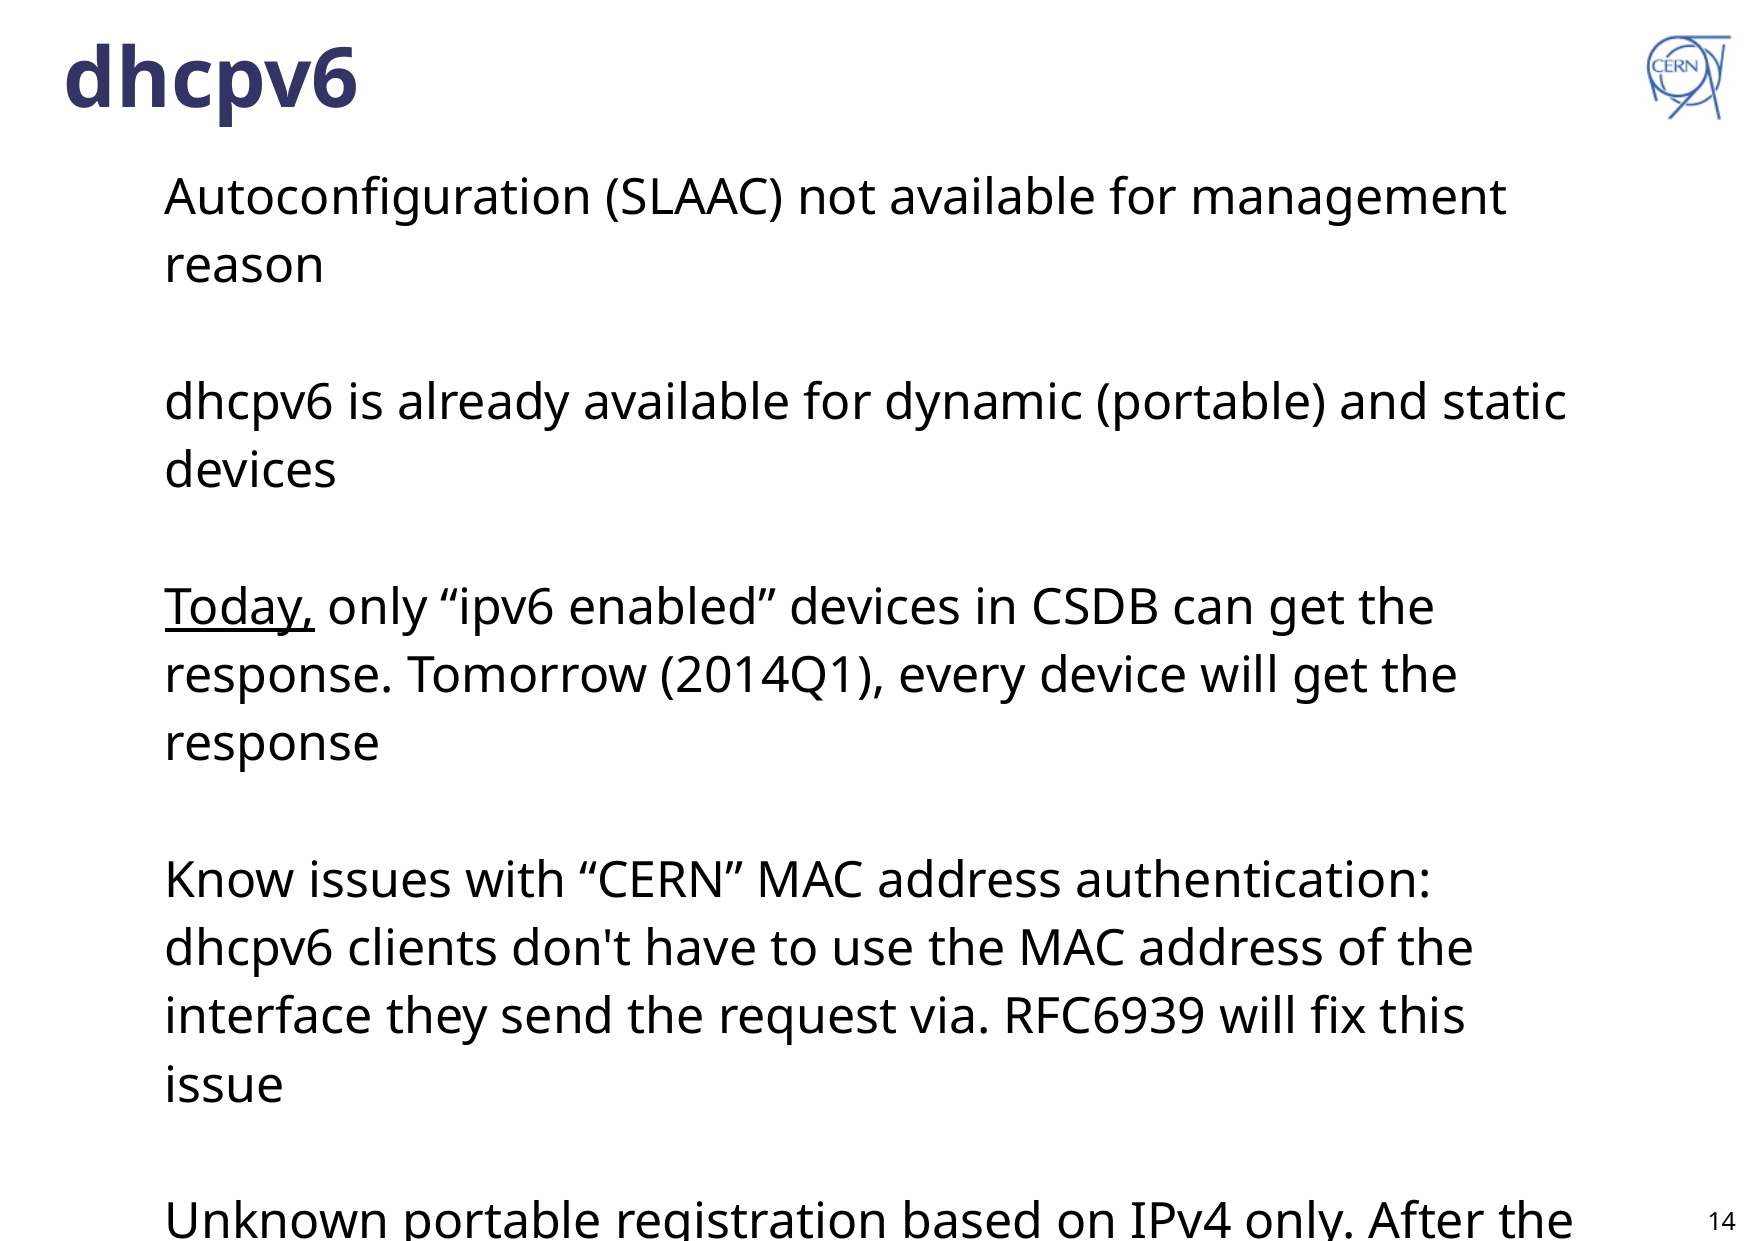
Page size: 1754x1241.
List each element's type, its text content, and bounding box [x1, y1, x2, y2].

picture [1646, 34, 1732, 120]
title dhcpv6 [63, 0, 1621, 166]
text_box Autoconfiguration (SLAAC) not available for management reason dhcpv6 is already available for dynamic (portable) and static devices Today, only “ipv6 enabled” devices in CSDB can get the response. Tomorrow (2014Q1), every device will get the response Know issues with “CERN” MAC address authentication: dhcpv6 clients don't have to use the MAC address of the interface they send the request via. RFC6939 will fix this issue Unknown portable registration based on IPv4 only. After the registration, they can use ipv6 too Not all devices support dhcpv6 (iOS v6, Android...) [150, 153, 1606, 1241]
